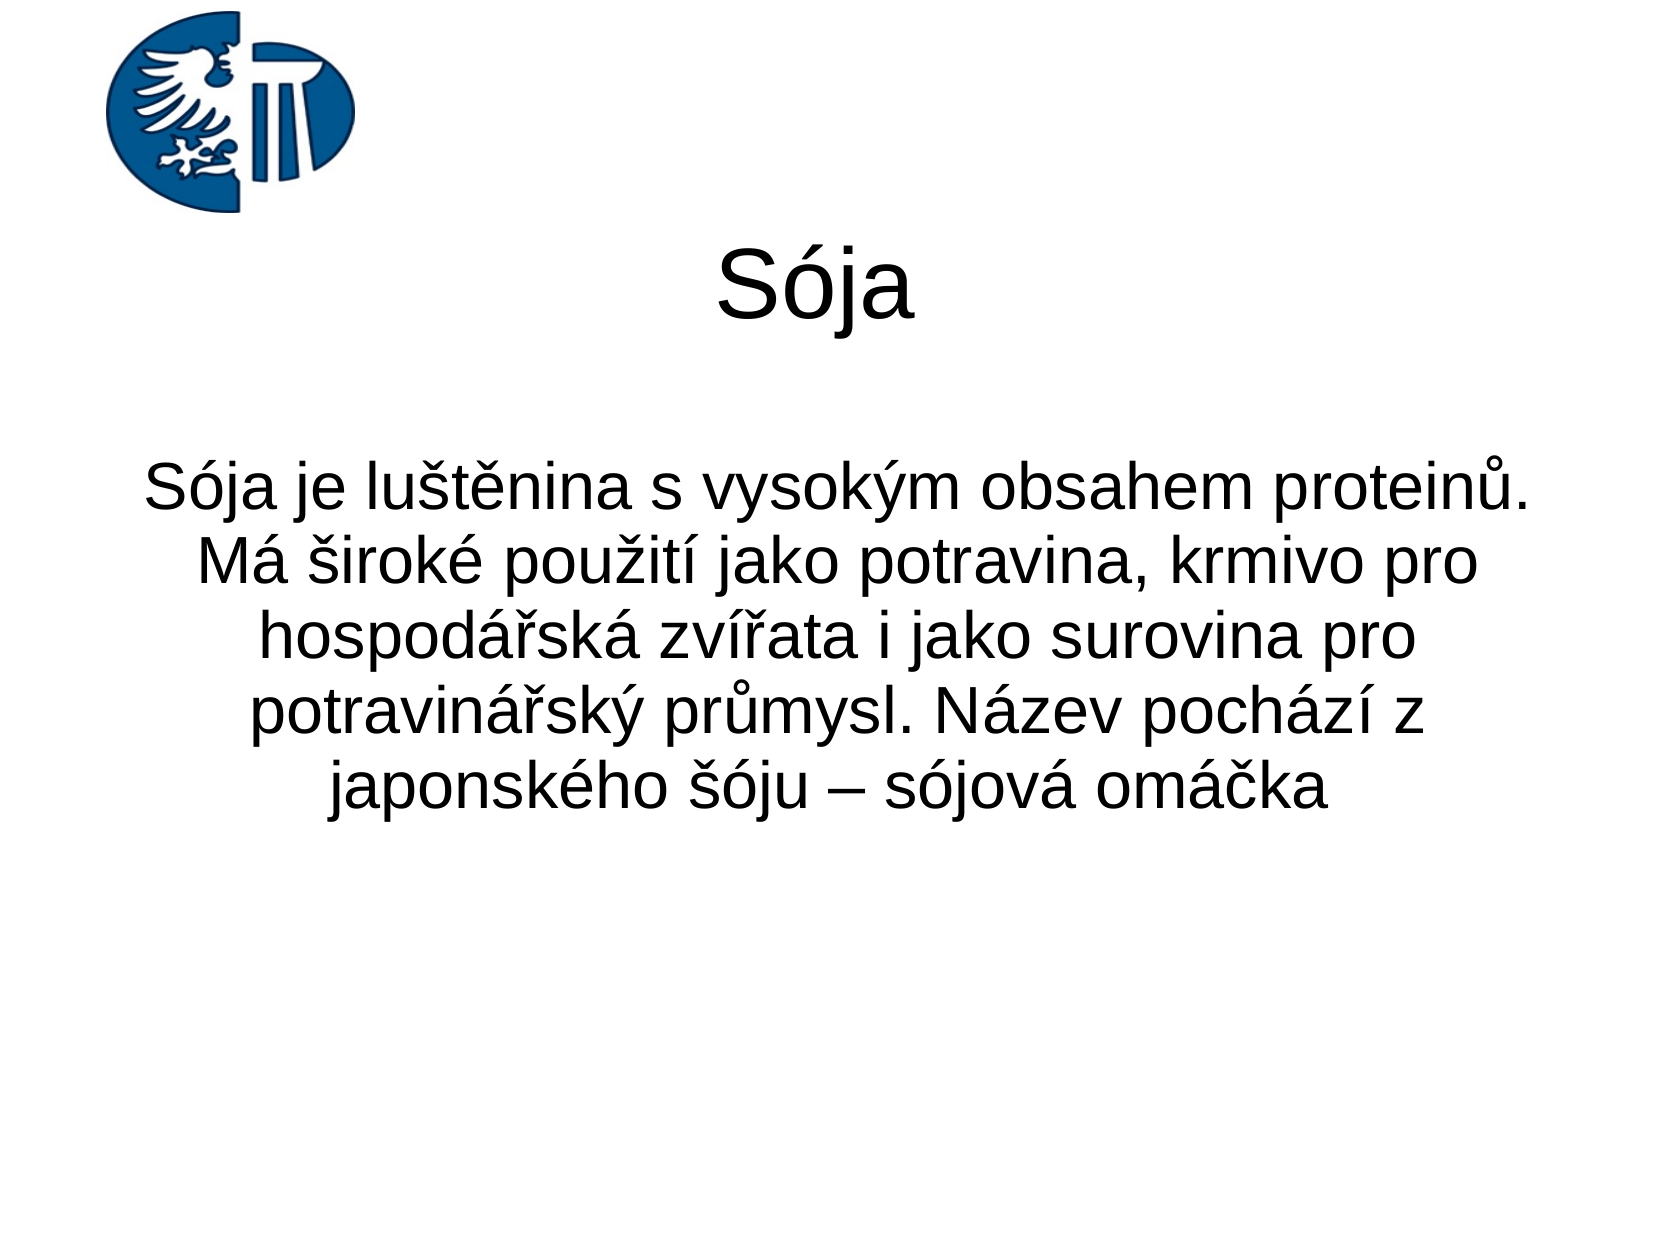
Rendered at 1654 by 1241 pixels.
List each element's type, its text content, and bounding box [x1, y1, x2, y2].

list Sója je luštěnina s vysokým obsahem proteinů. Má široké použití jako potravina, krmivo pro hospodářská zvířata i jako surovina pro potravinářský průmysl. Název pochází z japonského šóju – sójová omáčka [94, 448, 1583, 1169]
title Sója [70, 118, 1559, 449]
picture [106, 11, 355, 118]
